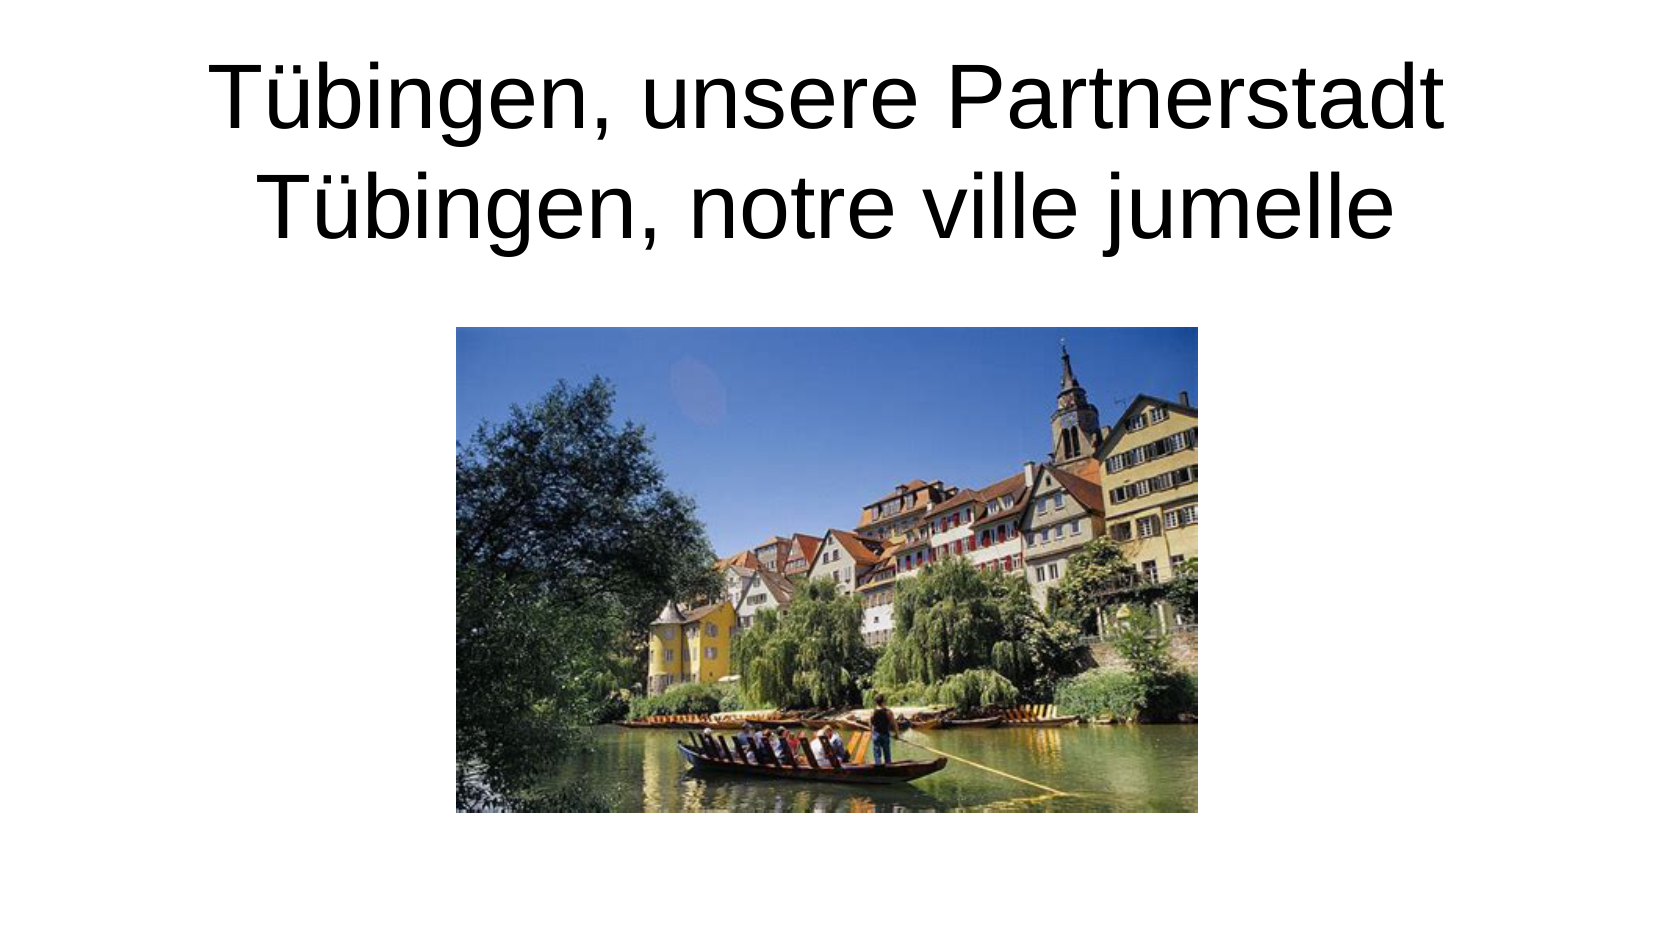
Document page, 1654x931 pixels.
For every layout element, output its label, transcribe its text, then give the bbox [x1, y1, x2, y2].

title Tübingen, unsere Partnerstadt Tübingen, notre ville jumelle [82, 37, 1571, 193]
picture [456, 327, 1198, 813]
